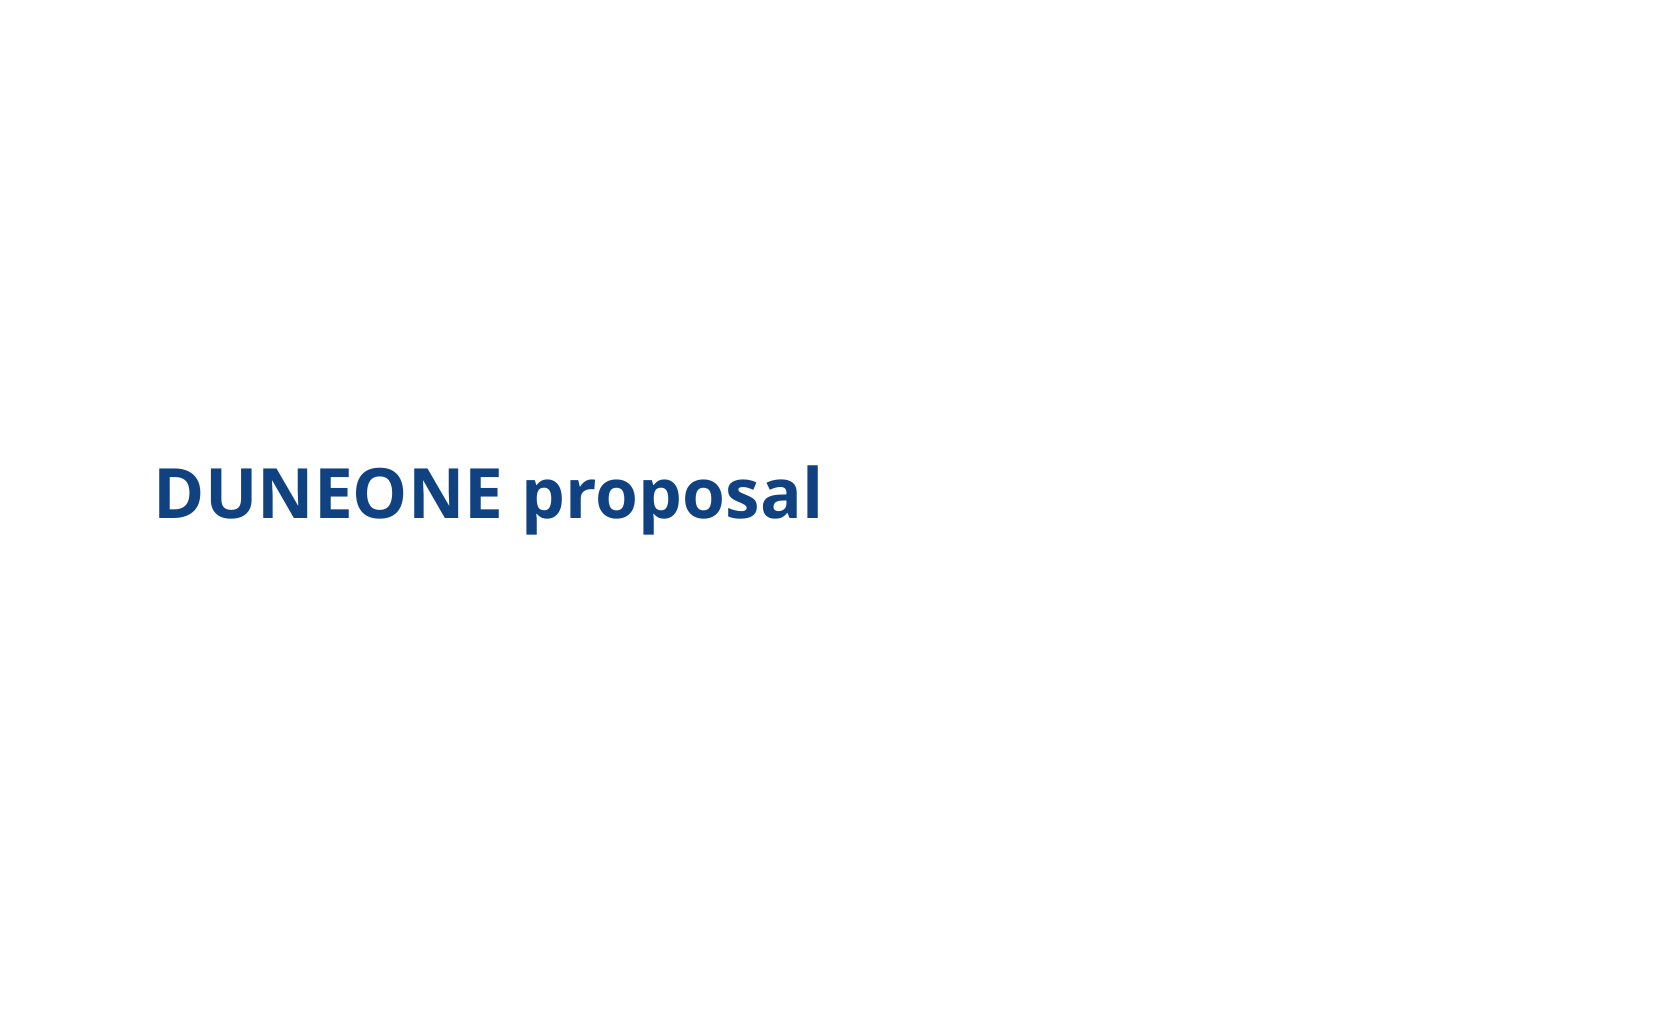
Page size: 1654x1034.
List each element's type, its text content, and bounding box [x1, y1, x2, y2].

title DUNEONE proposal [153, 396, 1538, 586]
